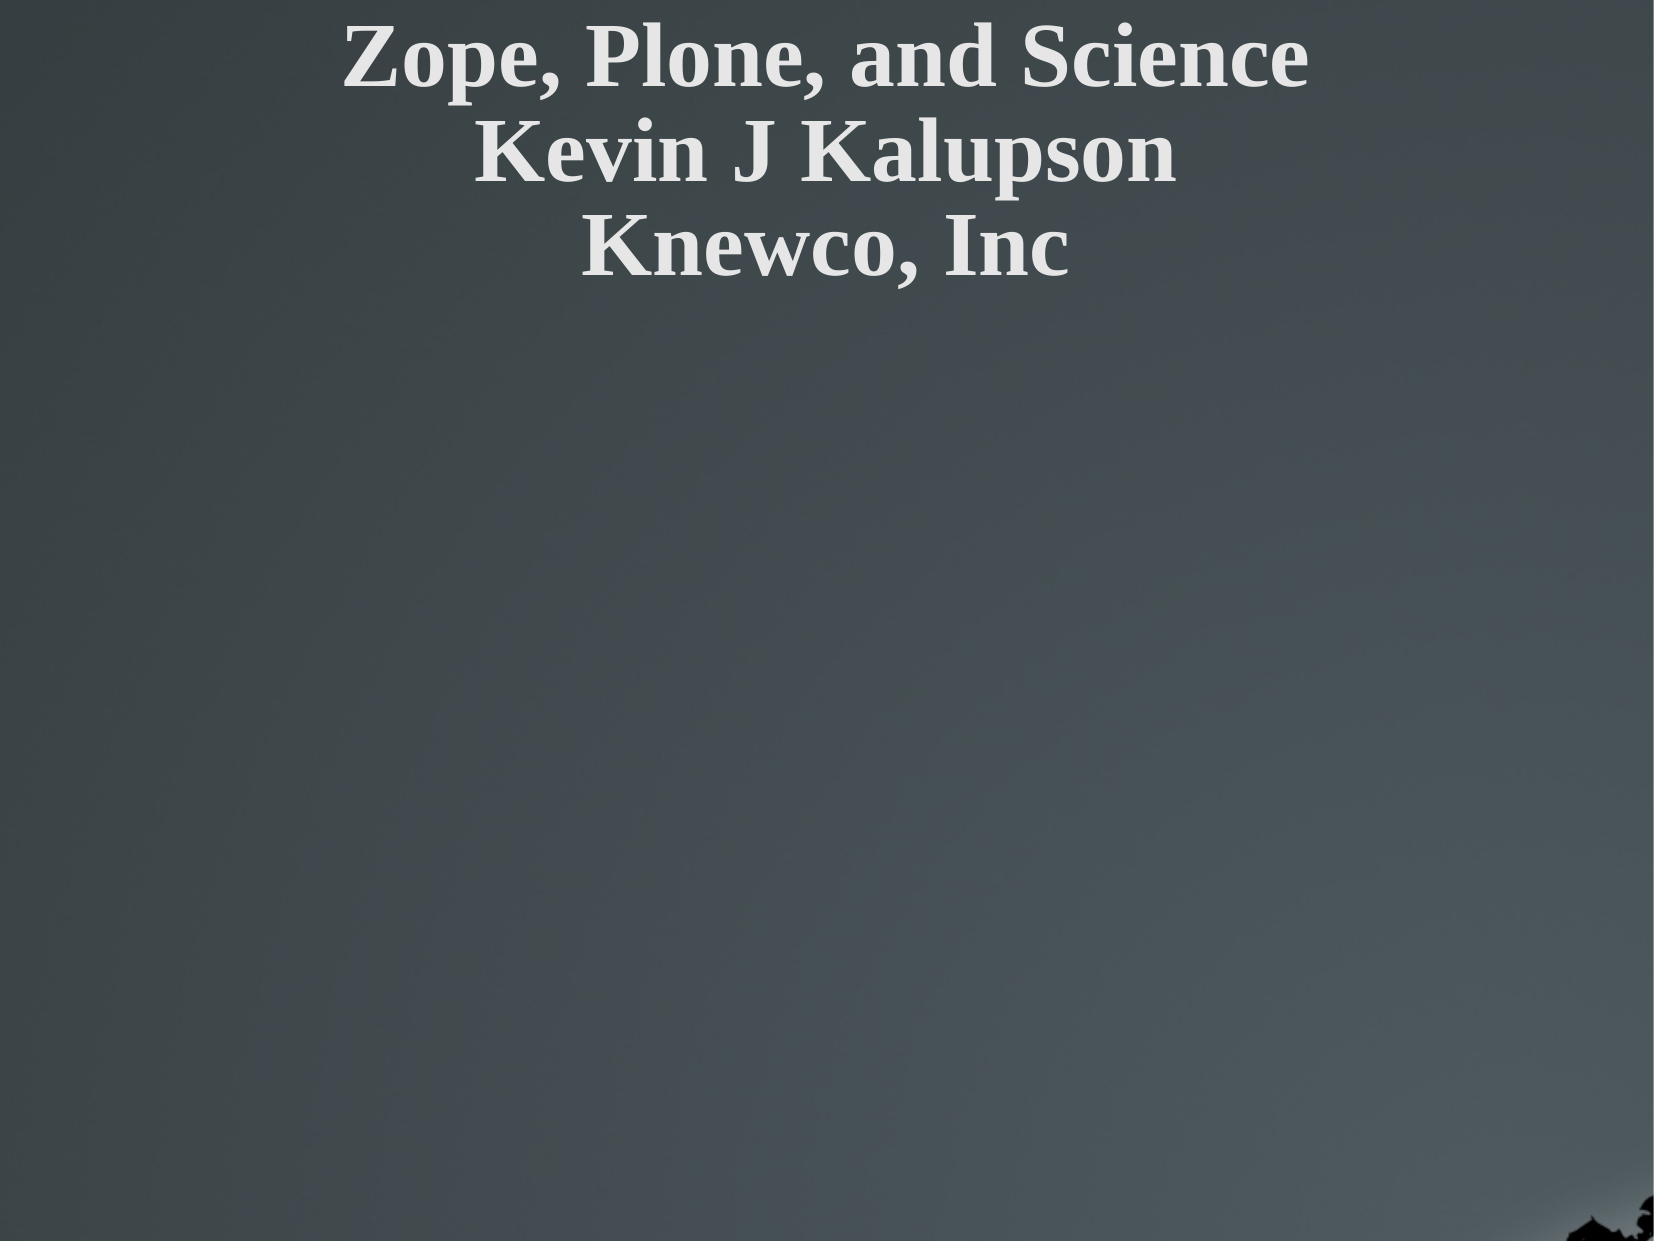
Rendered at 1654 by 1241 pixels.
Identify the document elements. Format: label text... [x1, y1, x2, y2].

title Zope, Plone, and Science Kevin J Kalupson Knewco, Inc [82, 7, 1571, 298]
picture [0, 0, 1654, 1241]
